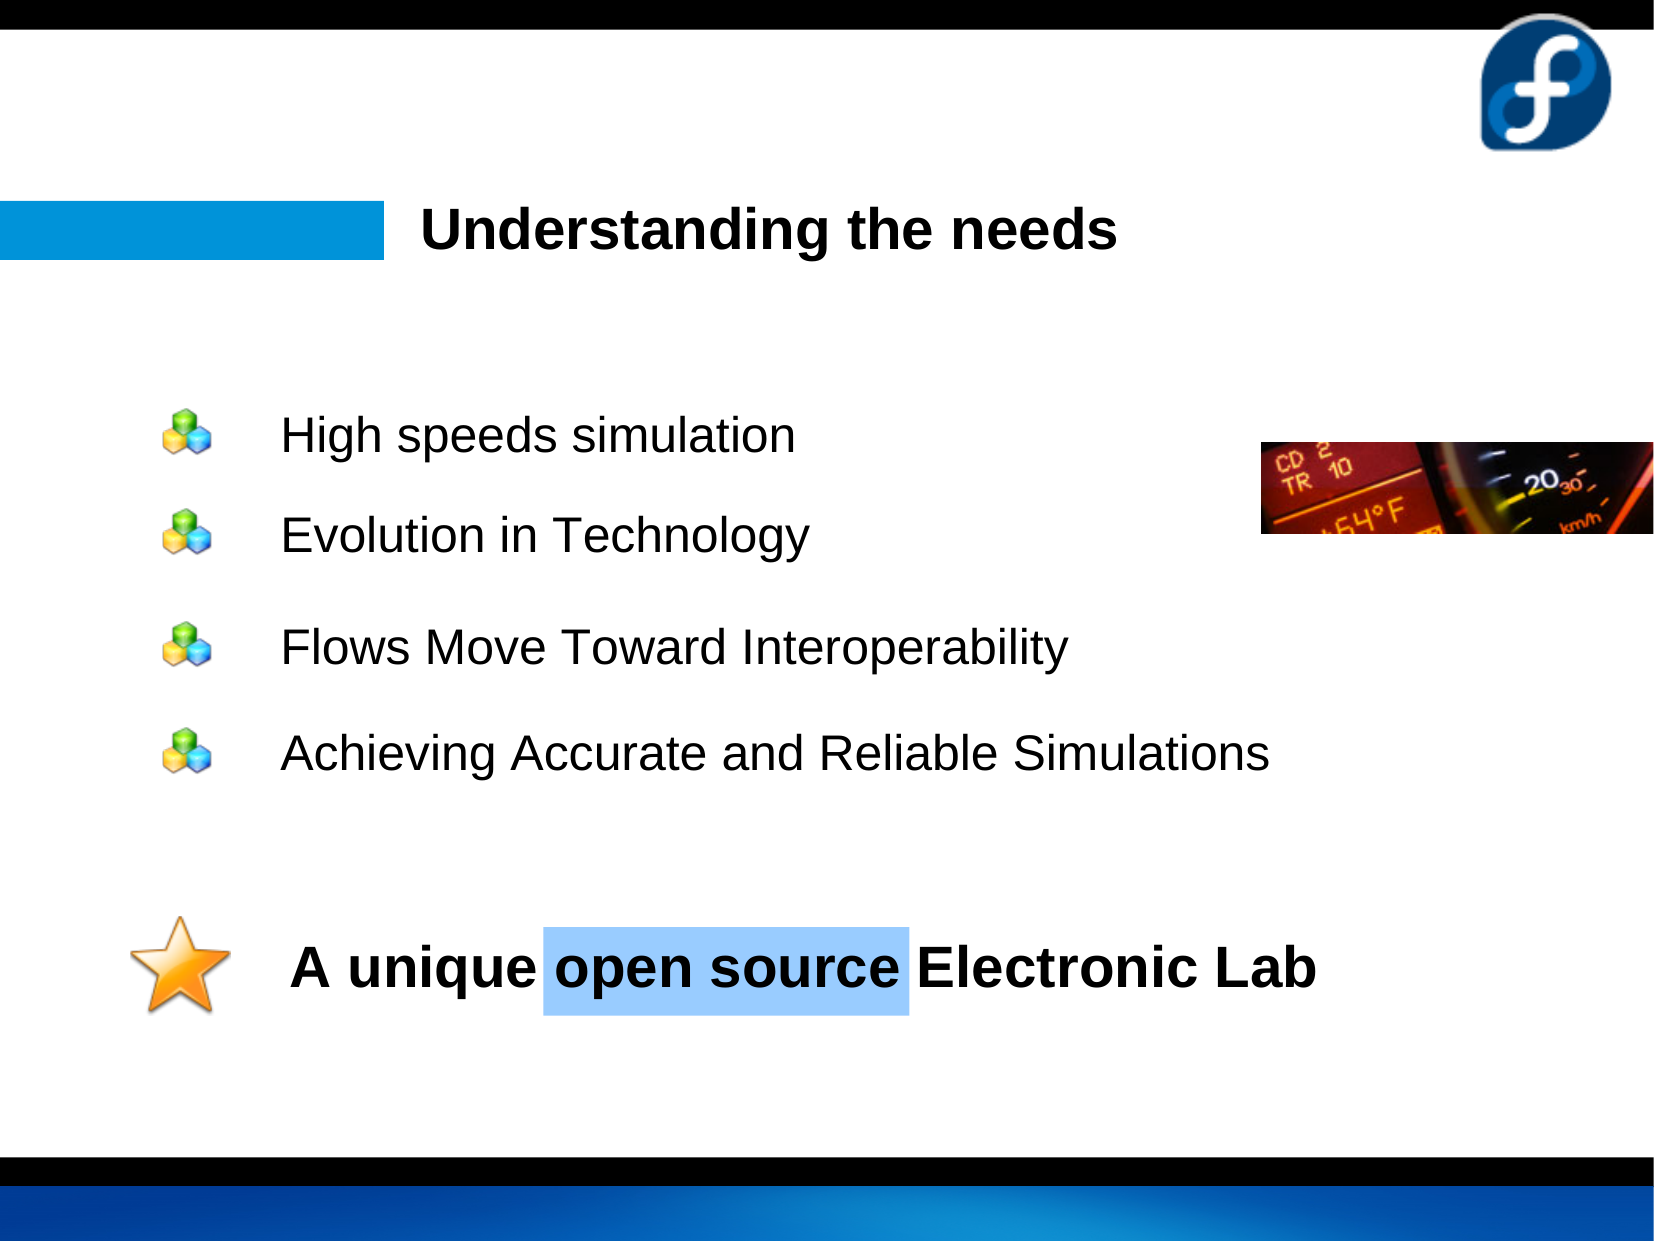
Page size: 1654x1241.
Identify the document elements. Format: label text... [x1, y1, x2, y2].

text_box High speeds simulation [265, 399, 813, 470]
picture [130, 915, 231, 1016]
picture [162, 407, 213, 458]
text_box Achieving Accurate and Reliable Simulations [265, 718, 1595, 789]
picture [838, 12, 1622, 254]
text_box A unique open source Electronic Lab [274, 927, 1334, 1008]
picture [0, 1186, 1654, 1241]
text_box [0, 200, 384, 260]
picture [162, 620, 213, 671]
text_box Evolution in Technology [265, 499, 1004, 571]
text_box Understanding the needs [405, 188, 1135, 269]
picture [1261, 442, 1654, 534]
picture [162, 507, 213, 558]
text_box [543, 1008, 910, 1016]
text_box Flows Move Toward Interoperability [265, 611, 1418, 683]
picture [162, 726, 213, 777]
